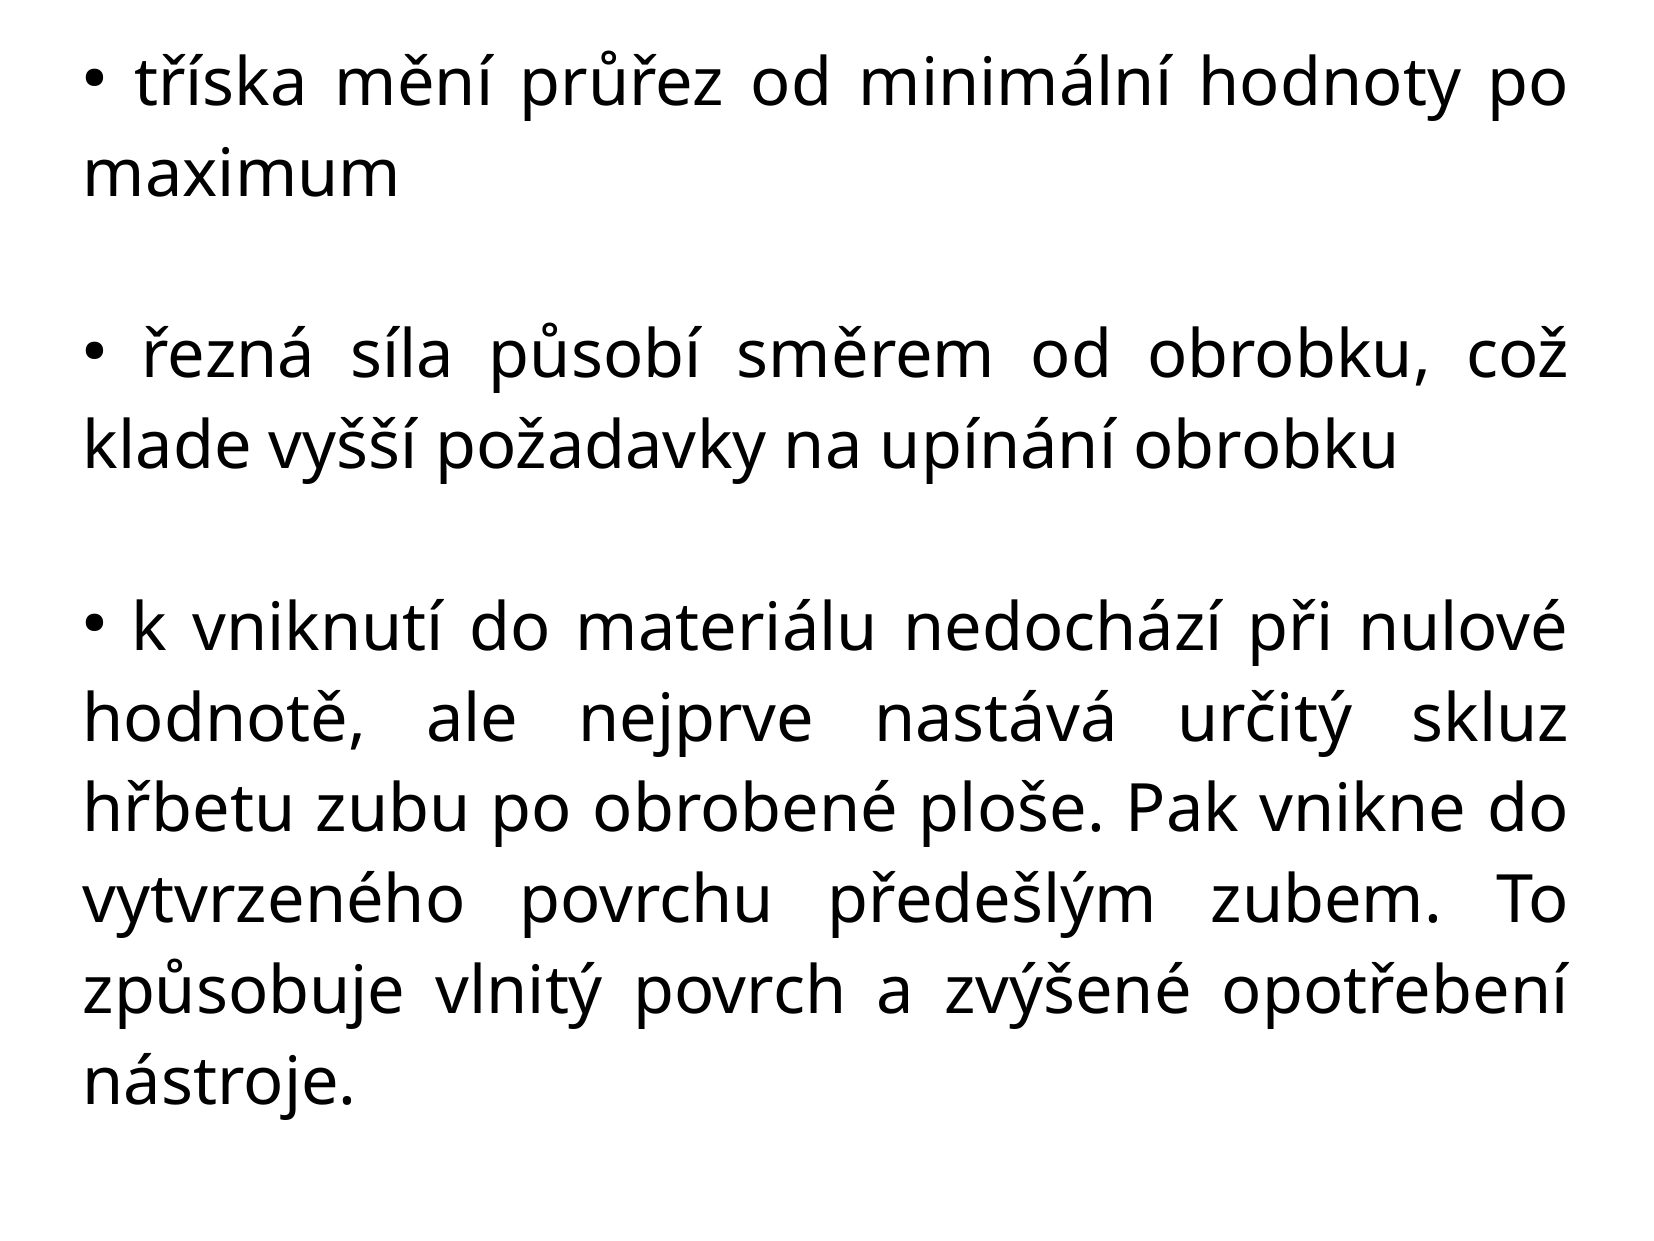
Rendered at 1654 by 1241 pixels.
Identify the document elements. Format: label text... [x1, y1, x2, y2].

subtitle tříska mění průřez od minimální hodnoty po maximum řezná síla působí směrem od obrobku, což klade vyšší požadavky na upínání obrobku k vniknutí do materiálu nedochází při nulové hodnotě, ale nejprve nastává určitý skluz hřbetu zubu po obrobené ploše. Pak vnikne do vytvrzeného povrchu předešlým zubem. To způsobuje vlnitý povrch a zvýšené opotřebení nástroje. [82, 56, 1571, 1102]
